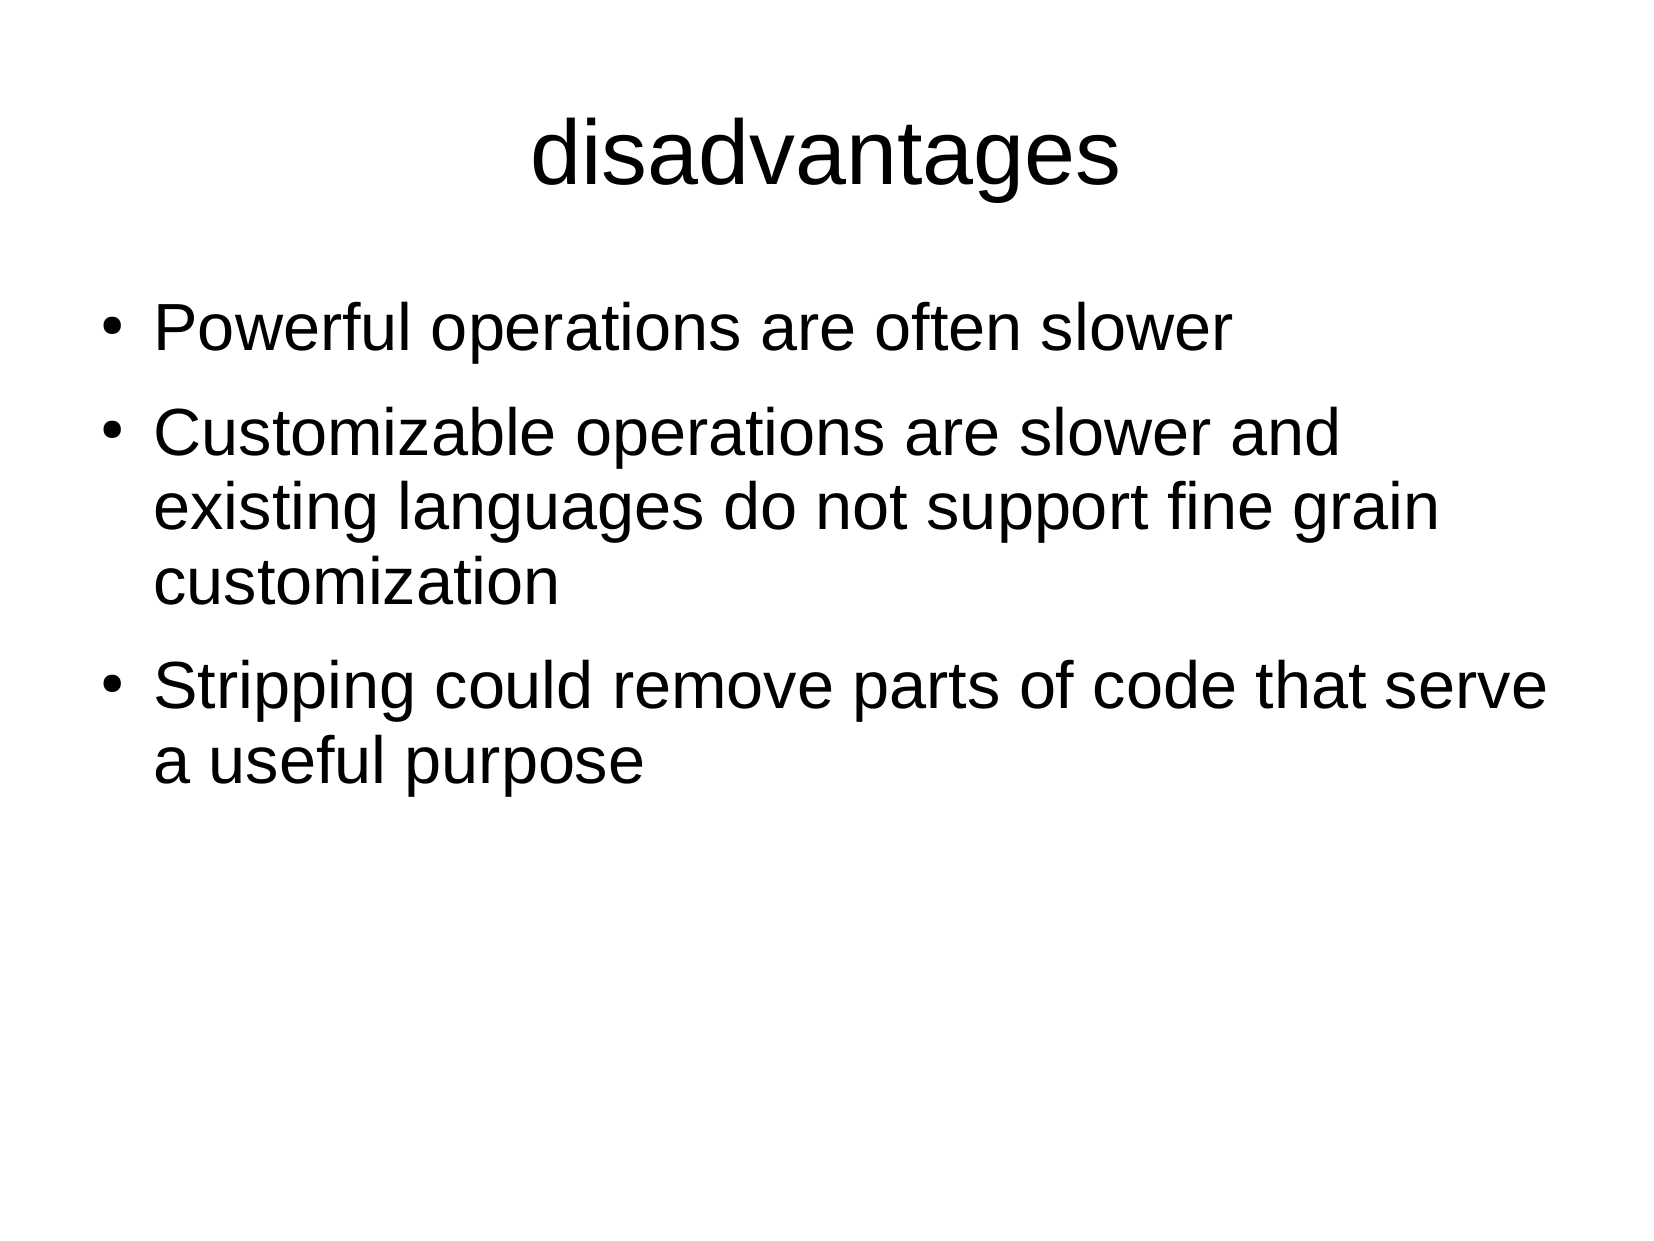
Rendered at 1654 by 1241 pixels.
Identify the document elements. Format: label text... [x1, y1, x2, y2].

list Powerful operations are often slower Customizable operations are slower and existing languages do not support fine grain customization Stripping could remove parts of code that serve a useful purpose [82, 290, 1571, 1010]
title disadvantages [82, 49, 1571, 257]
